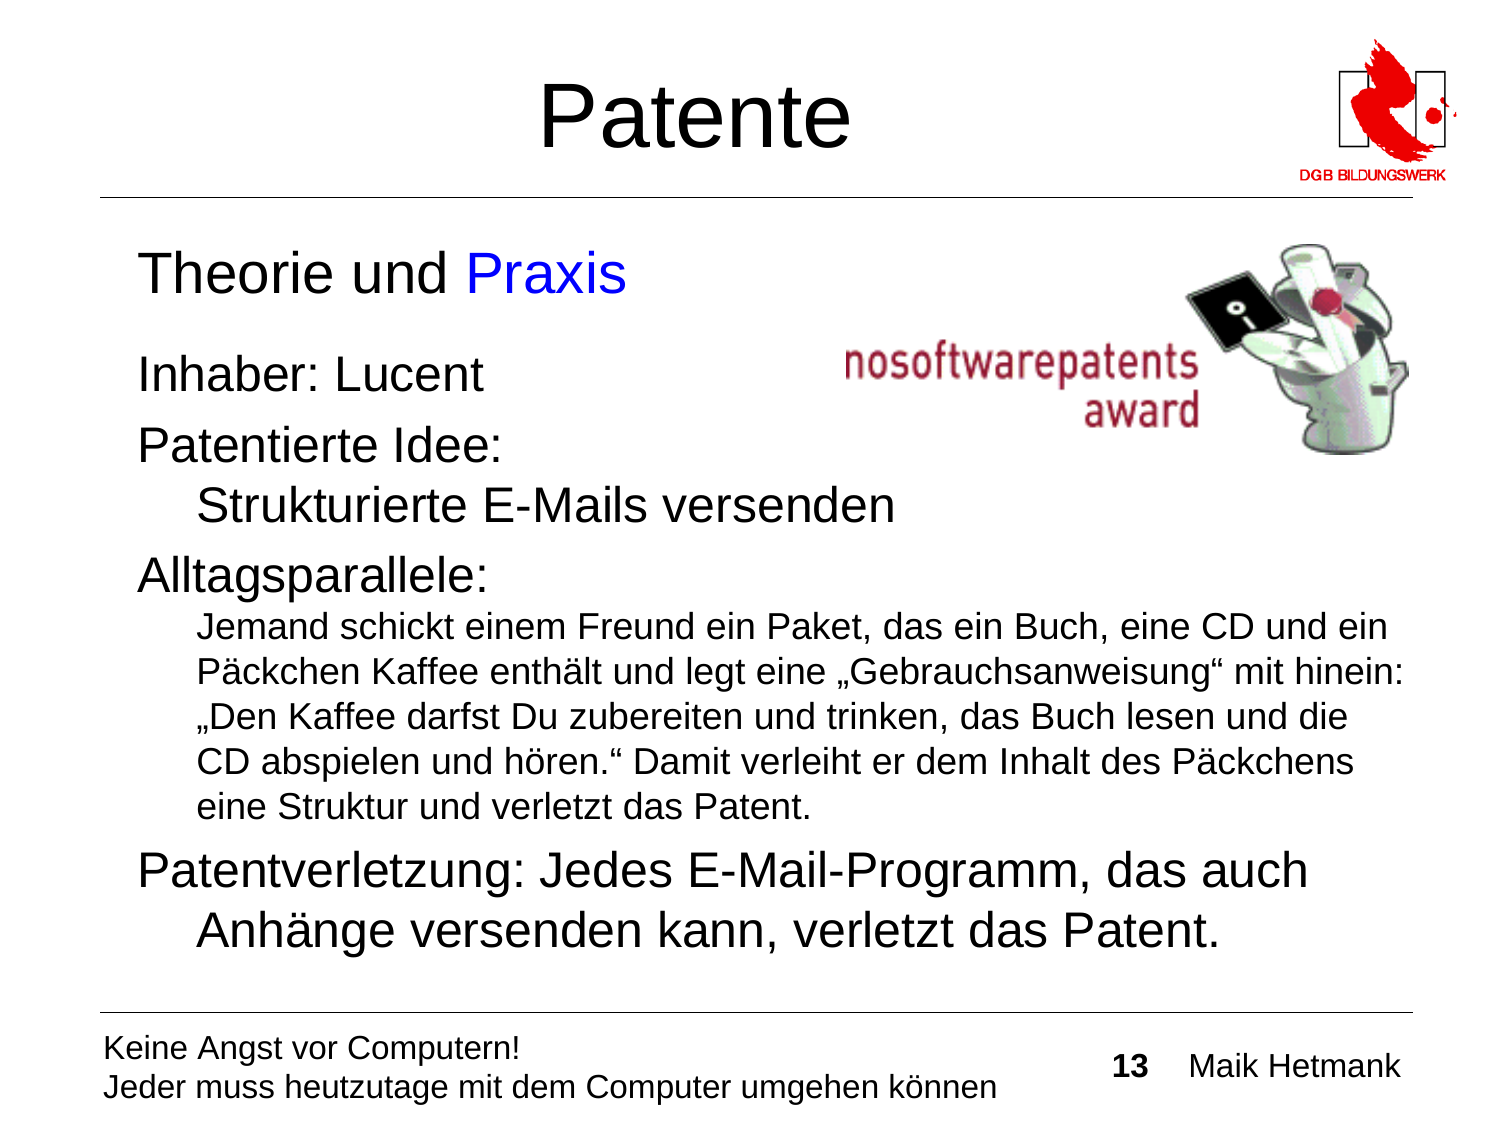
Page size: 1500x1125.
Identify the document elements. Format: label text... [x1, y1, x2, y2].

text_box Patentverletzung: Jedes E-Mail-Programm, das auch Anhänge versenden kann, verletzt das Patent. [137, 838, 1407, 955]
text_box Alltagsparallele: Jemand schickt einem Freund ein Paket, das ein Buch, eine CD und ein Päckchen Kaffee enthält und legt eine „Gebrauchsanweisung“ mit hinein: „Den Kaffee darfst Du zubereiten und trinken, das Buch lesen und die CD abspielen und hören.“ Damit verleiht er dem Inhalt des Päckchens eine Struktur und verletzt das Patent. [137, 543, 1407, 824]
picture [846, 244, 1409, 455]
text_box Patentierte Idee: Strukturierte E-Mails versenden [137, 413, 1407, 529]
text_box Inhaber: Lucent [137, 342, 846, 409]
text_box Theorie und Praxis [137, 236, 1407, 302]
picture [1299, 37, 1457, 181]
title Patente [87, 49, 1305, 175]
